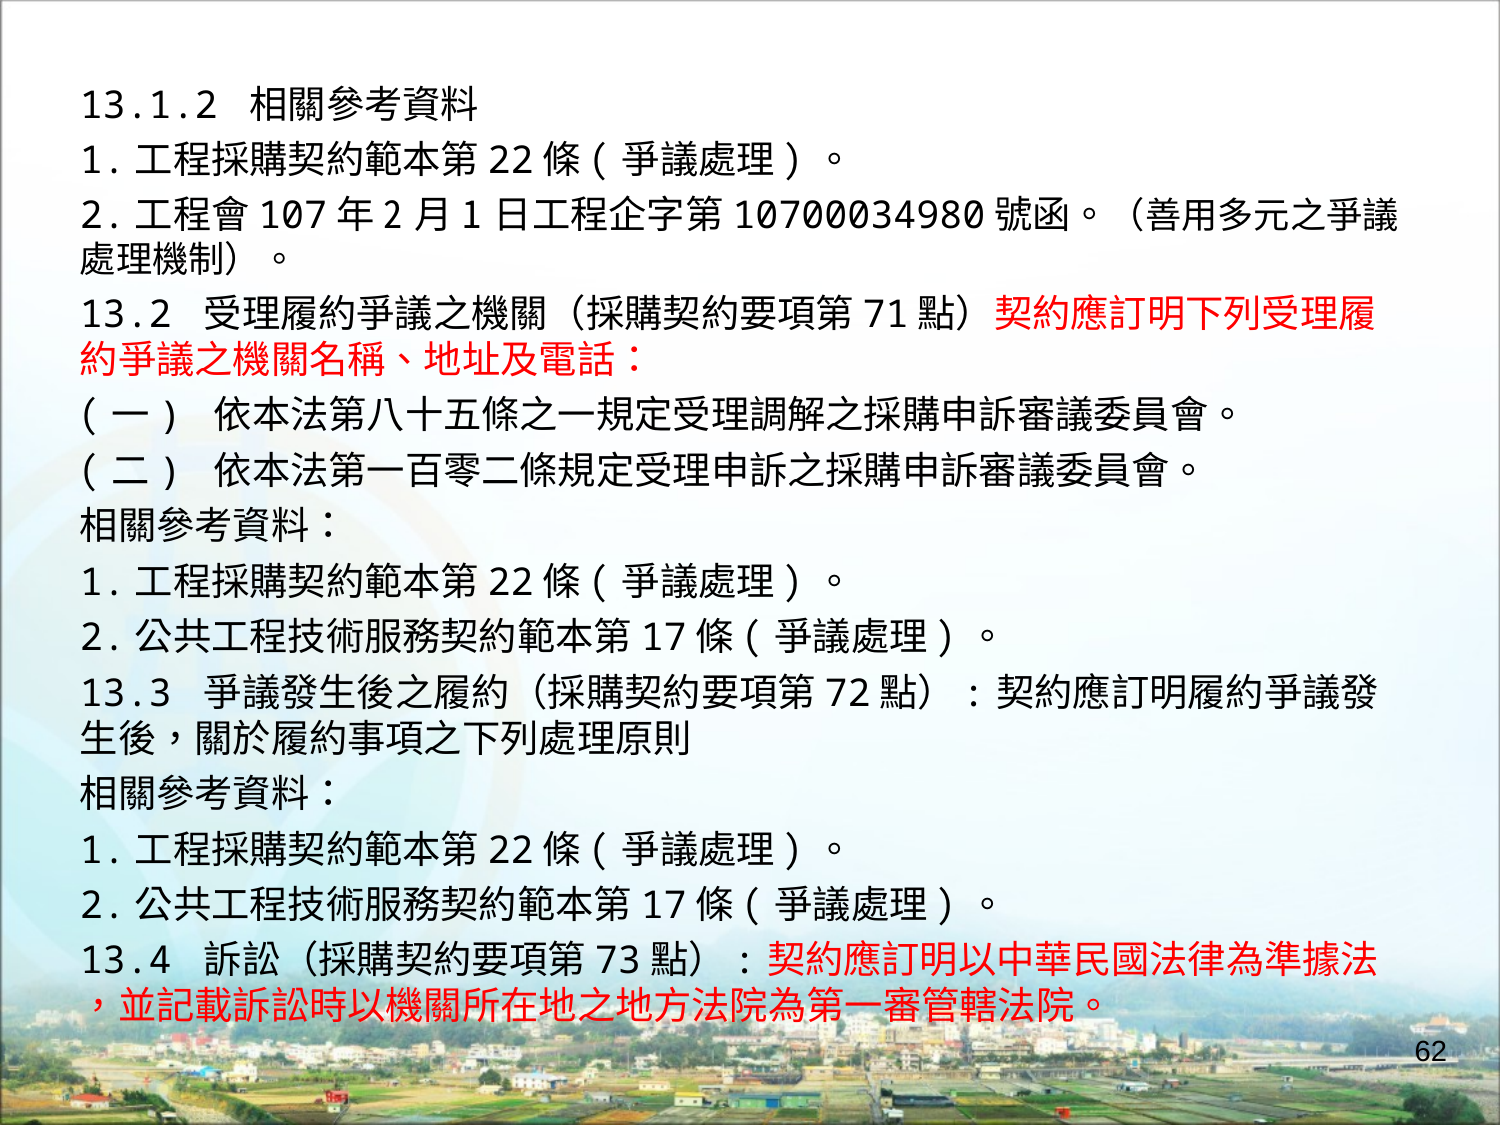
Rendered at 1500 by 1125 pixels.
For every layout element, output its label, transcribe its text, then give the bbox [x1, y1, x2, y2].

text_box <編號> [1111, 1024, 1462, 1103]
picture [0, 0, 1500, 1125]
list 13.1.2 相關參考資料 1.工程採購契約範本第22條(爭議處理)。 2.工程會107年2月1日工程企字第10700034980號函。（善用多元之爭議處理機制）。 13.2 受理履約爭議之機關（採購契約要項第71點）契約應訂明下列受理履約爭議之機關名稱、地址及電話： (一) 依本法第八十五條之一規定受理調解之採購申訴審議委員會。 (二) 依本法第一百零二條規定受理申訴之採購申訴審議委員會。 相關參考資料： 1.工程採購契約範本第22條(爭議處理)。 2.公共工程技術服務契約範本第17條(爭議處理)。 13.3 爭議發生後之履約（採購契約要項第72點）:契約應訂明履約爭議發生後，關於履約事項之下列處理原則 相關參考資料： 1.工程採購契約範本第22條(爭議處理)。 2.公共工程技術服務契約範本第17條(爭議處理)。 13.4 訴訟（採購契約要項第73點）:契約應訂明以中華民國法律為準據法，並記載訴訟時以機關所在地之地方法院為第一審管轄法院。 [64, 72, 1415, 1041]
